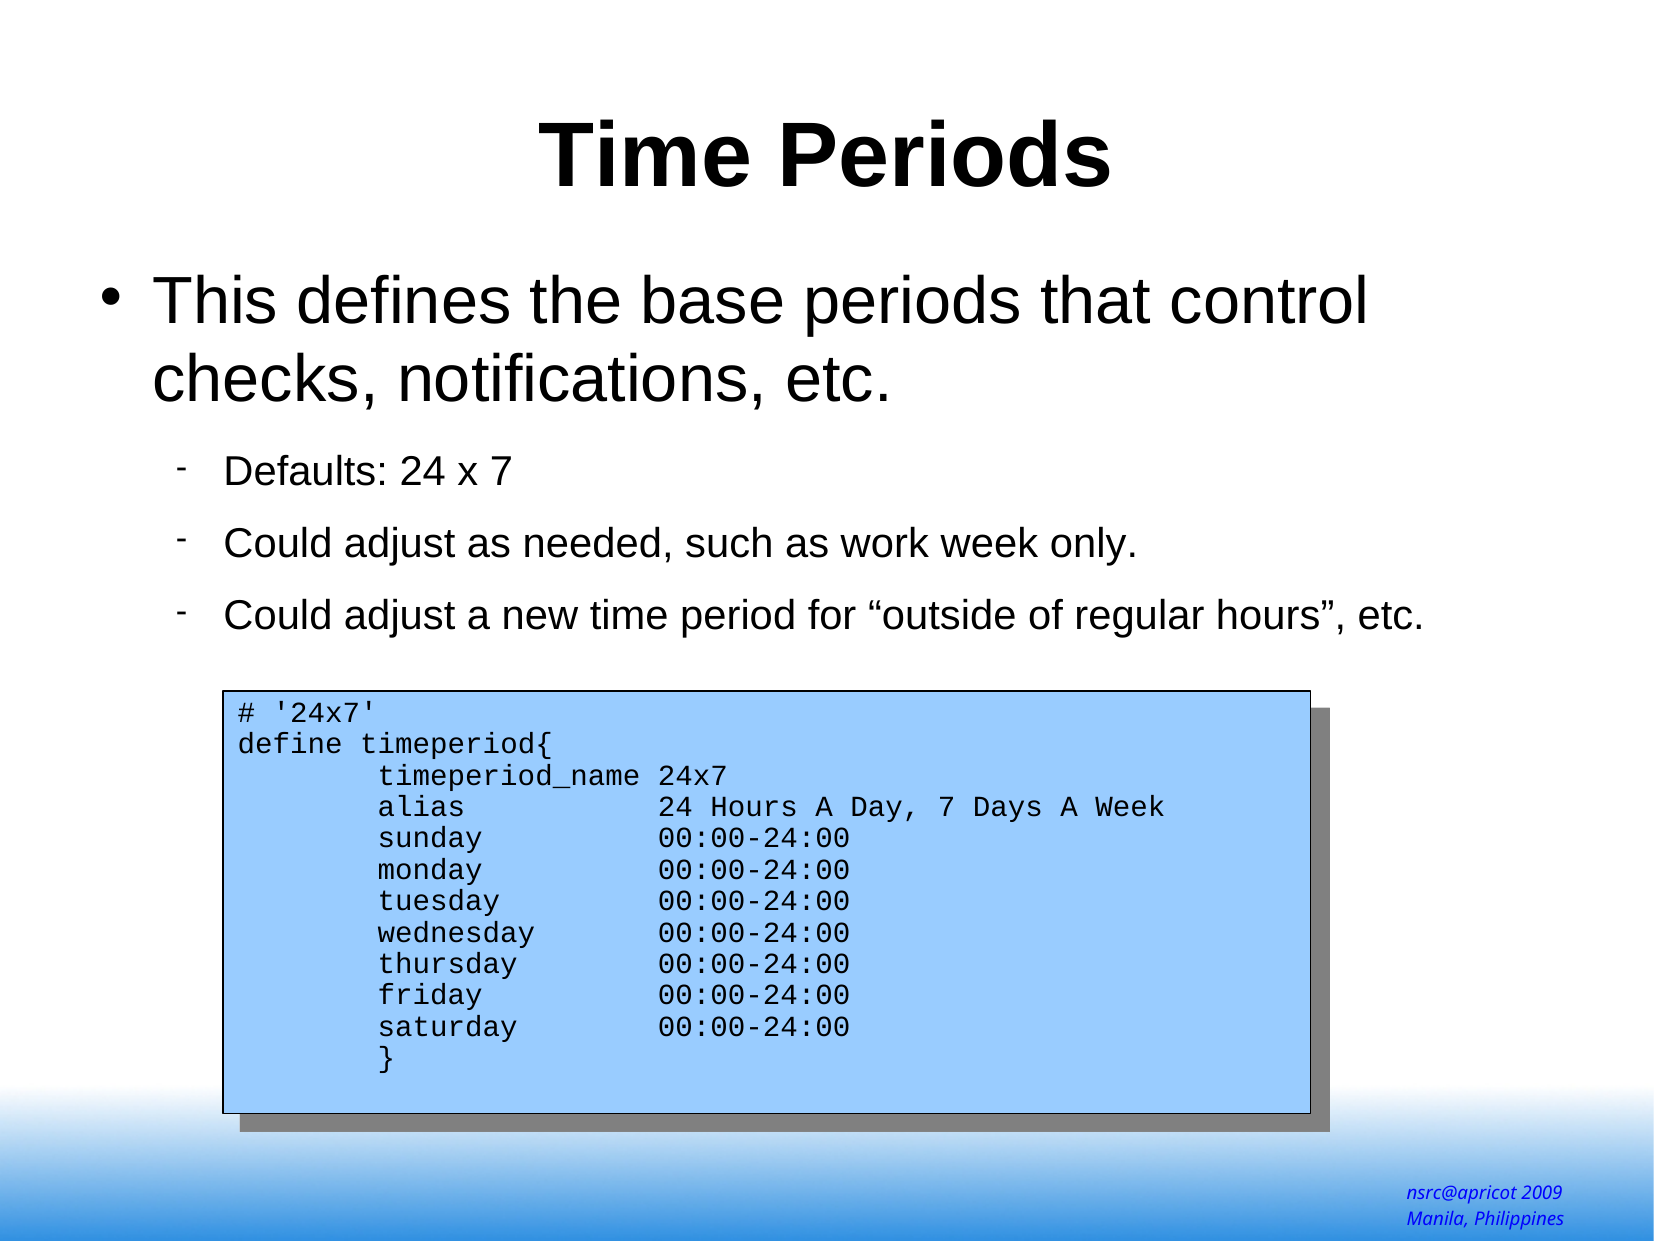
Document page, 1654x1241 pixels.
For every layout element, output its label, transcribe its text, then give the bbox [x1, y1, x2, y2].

list This defines the base periods that control checks, notifications, etc. Defaults: 24 x 7 Could adjust as needed, such as work week only. Could adjust a new time period for “outside of regular hours”, etc. [82, 260, 1571, 661]
picture [0, 1083, 1654, 1241]
text_box # '24x7' define timeperiod{ timeperiod_name 24x7 alias 24 Hours A Day, 7 Days A Week sunday 00:00-24:00 monday 00:00-24:00 tuesday 00:00-24:00 wednesday 00:00-24:00 thursday 00:00-24:00 friday 00:00-24:00 saturday 00:00-24:00 } [222, 690, 1311, 1114]
title Time Periods [82, 49, 1571, 257]
